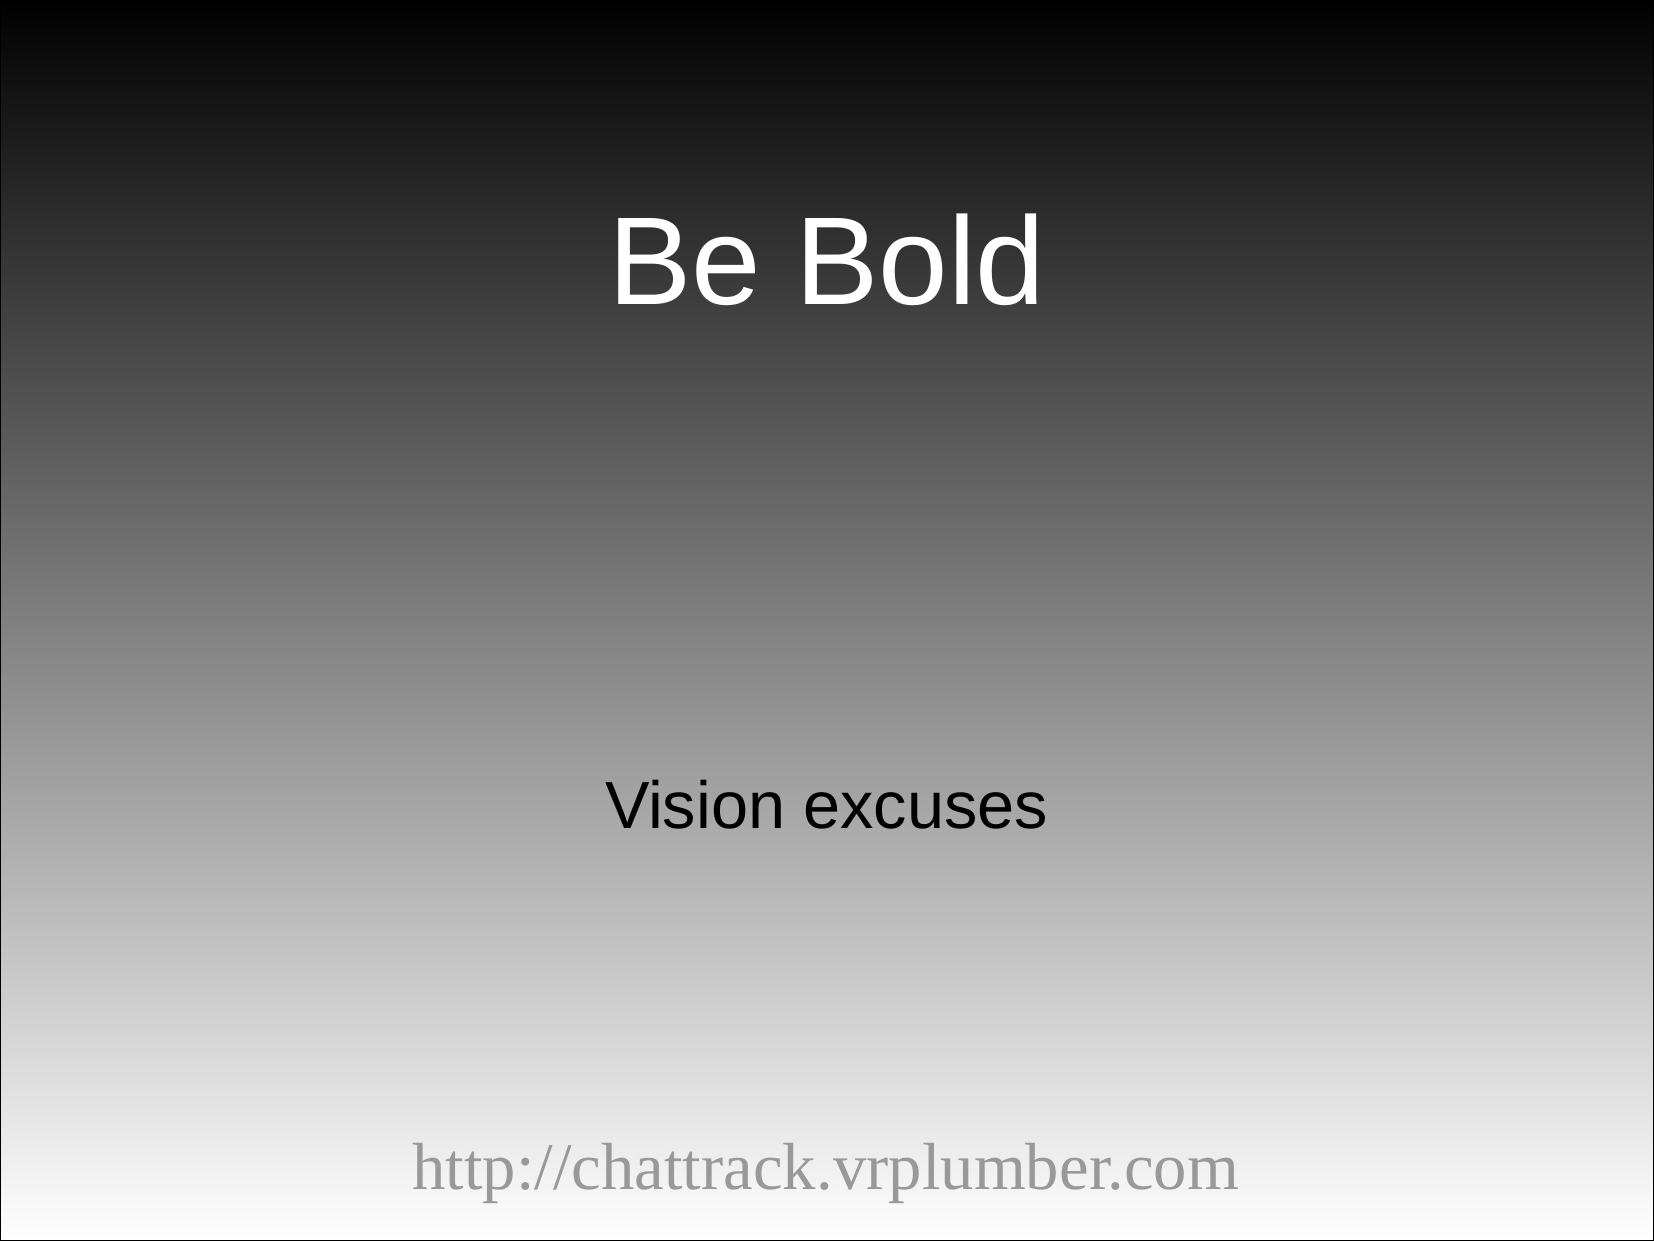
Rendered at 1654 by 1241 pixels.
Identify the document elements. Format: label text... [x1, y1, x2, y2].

subtitle Vision excuses [29, 395, 1625, 1215]
title Be Bold [0, 49, 1654, 473]
